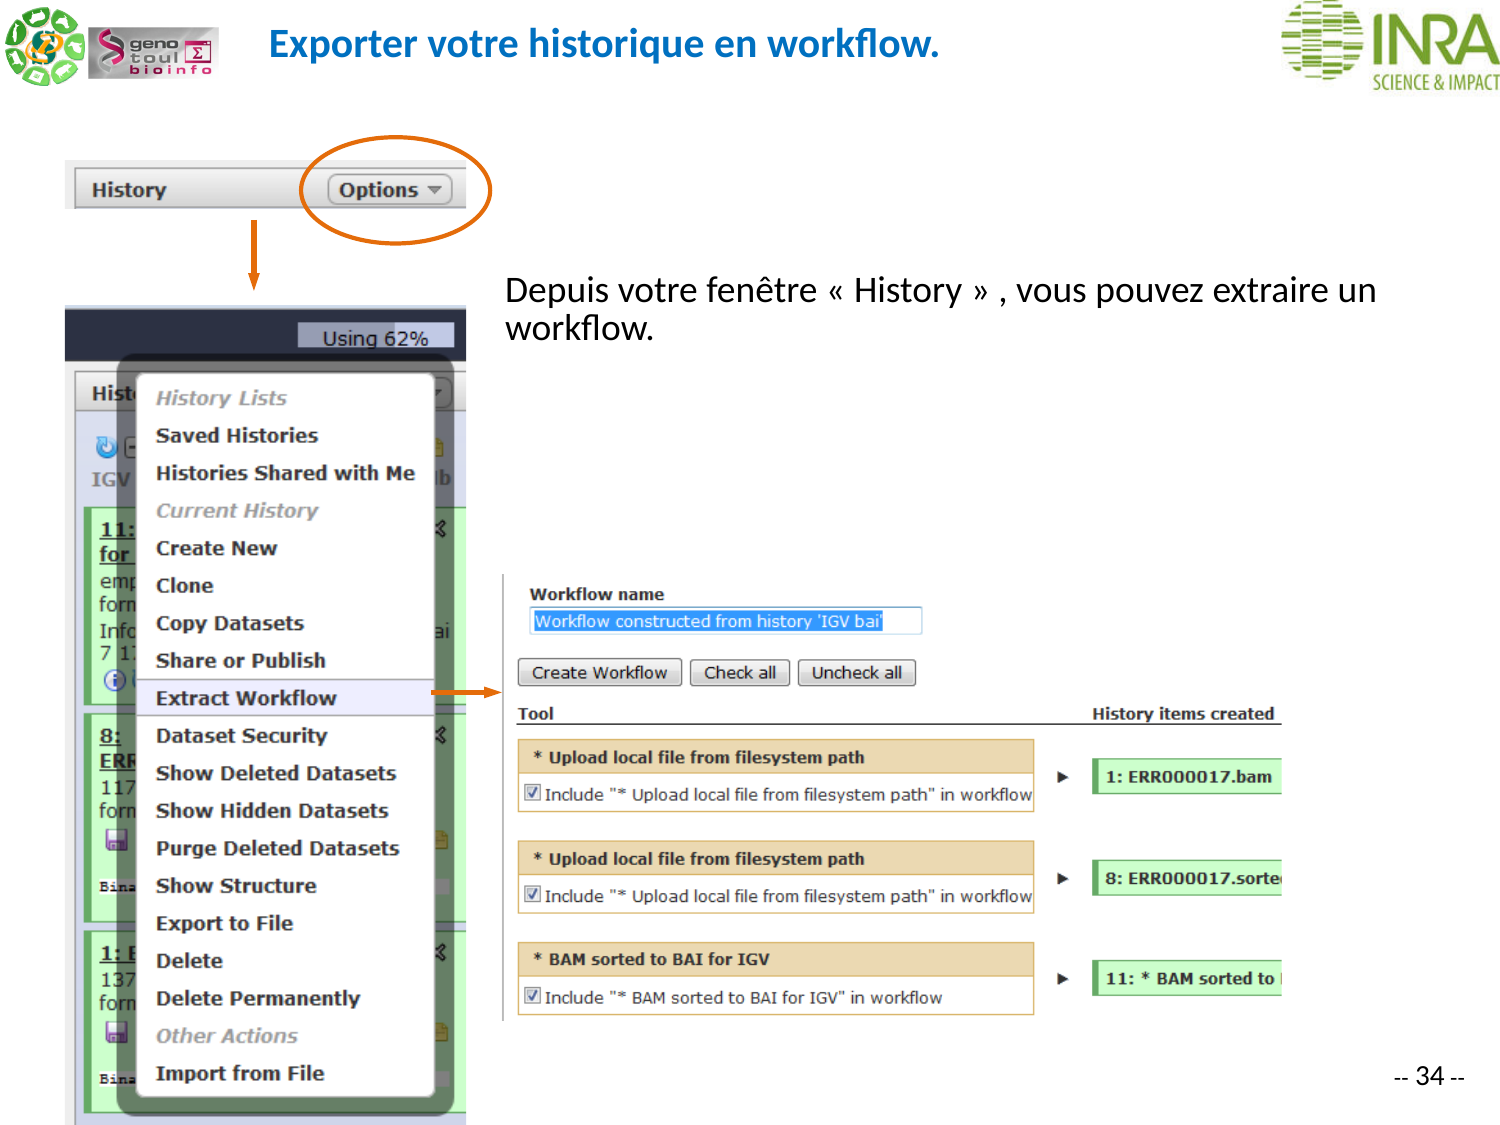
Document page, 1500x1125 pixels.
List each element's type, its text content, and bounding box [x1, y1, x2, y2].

picture [64, 305, 467, 1125]
text_box Depuis votre fenêtre « History » , vous pouvez extraire un workflow. [490, 267, 1471, 374]
text_box Exporter votre historique en workflow. [253, 19, 1270, 86]
picture [64, 160, 313, 209]
picture [88, 27, 219, 79]
picture [304, 160, 467, 209]
picture [501, 574, 1282, 1021]
picture [5, 7, 85, 86]
picture [1281, 0, 1500, 110]
